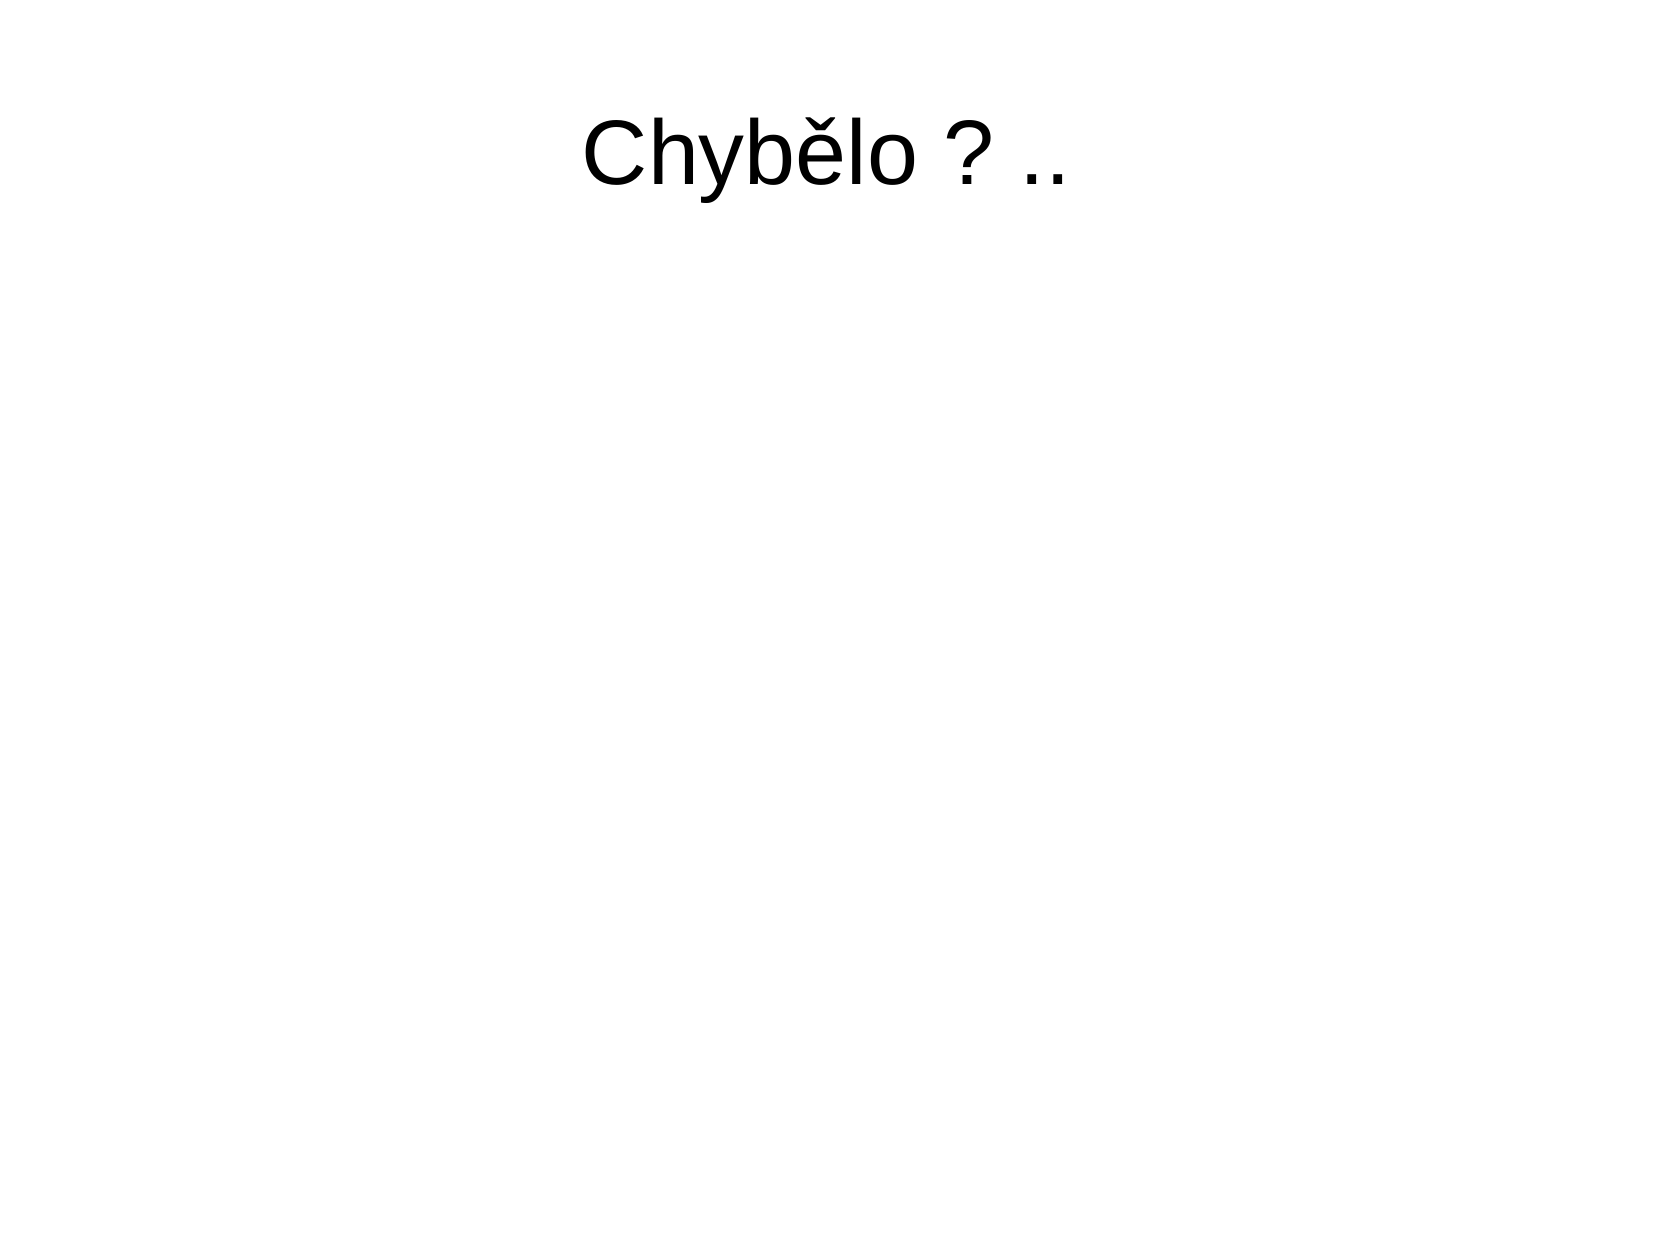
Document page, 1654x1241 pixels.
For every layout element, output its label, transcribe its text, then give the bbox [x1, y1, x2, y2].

title Chybělo ? .. [82, 49, 1571, 257]
